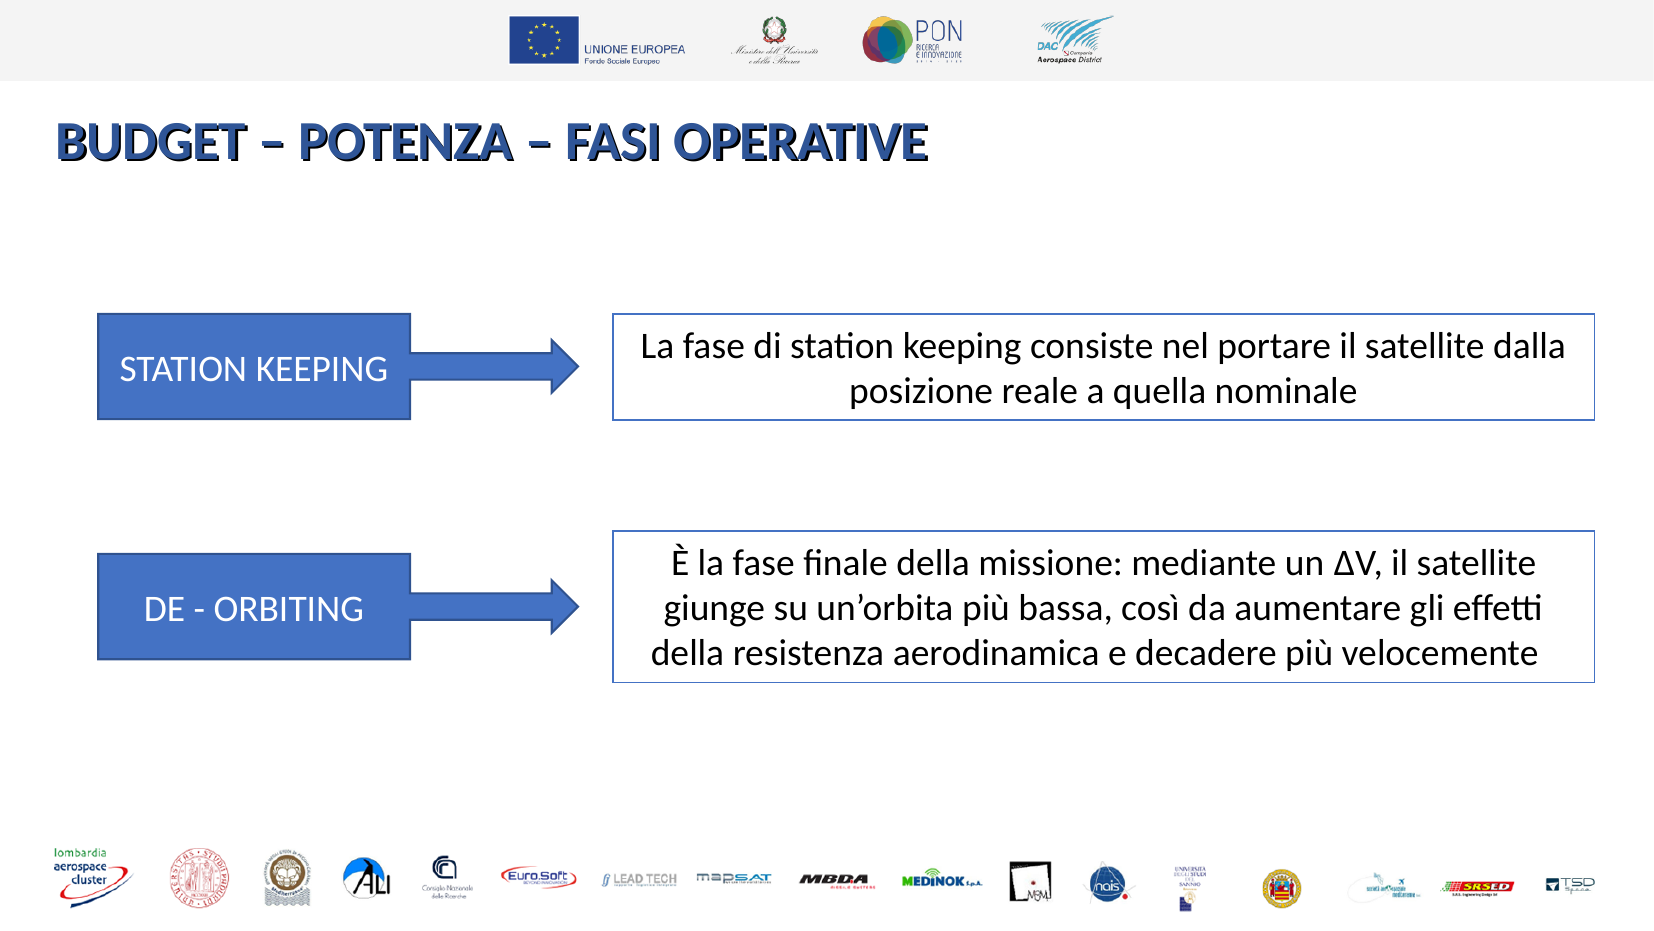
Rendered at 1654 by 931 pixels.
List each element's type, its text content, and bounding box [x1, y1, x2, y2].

picture [54, 848, 1595, 931]
text_box È la fase finale della missione: mediante un ΔV, il satellite giunge su un’orbita più bassa, così da aumentare gli effetti della resistenza aerodinamica e decadere più velocemente [612, 530, 1595, 683]
text_box STATION KEEPING [98, 313, 579, 420]
text_box BUDGET – POTENZA – FASI OPERATIVE [40, 96, 954, 179]
text_box DE - ORBITING [98, 553, 579, 660]
text_box La fase di station keeping consiste nel portare il satellite dalla posizione reale a quella nominale [612, 313, 1595, 420]
picture [0, 0, 1654, 81]
